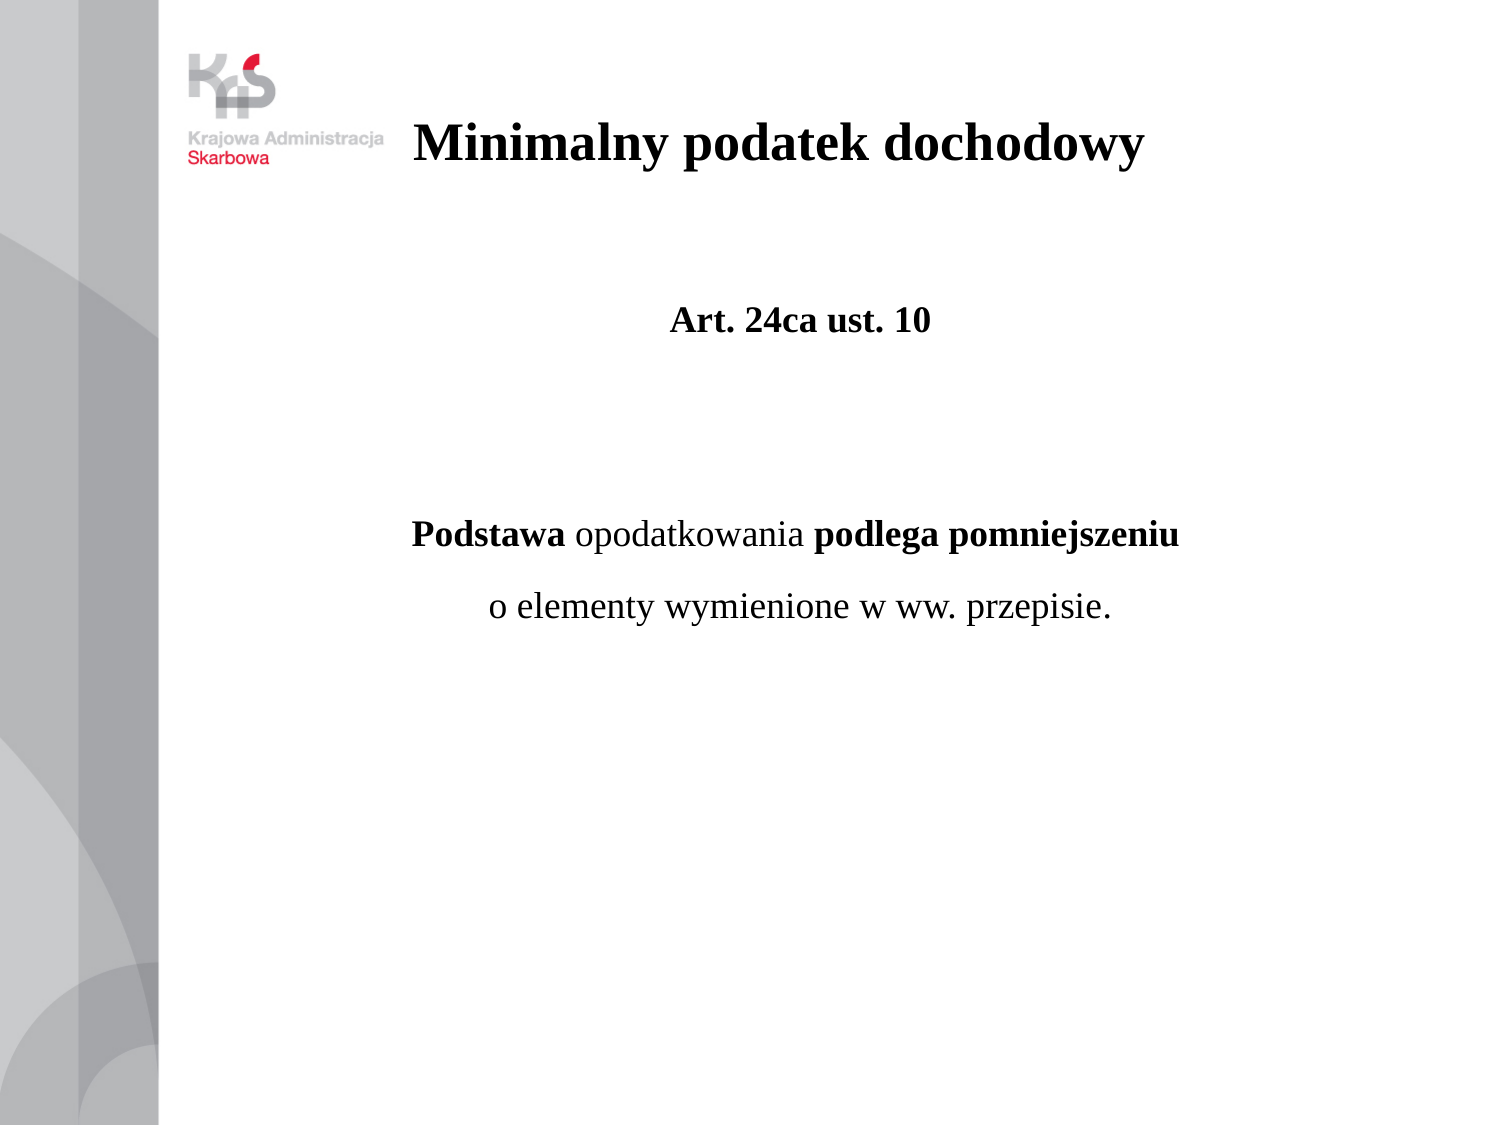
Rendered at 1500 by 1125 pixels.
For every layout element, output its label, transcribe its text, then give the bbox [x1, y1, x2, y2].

title Minimalny podatek dochodowy [413, 44, 1424, 232]
subtitle Art. 24ca ust. 10 Podstawa opodatkowania podlega pomniejszeniu o elementy wymienione w ww. przepisie. [177, 263, 1424, 1005]
picture [0, 0, 1500, 1125]
